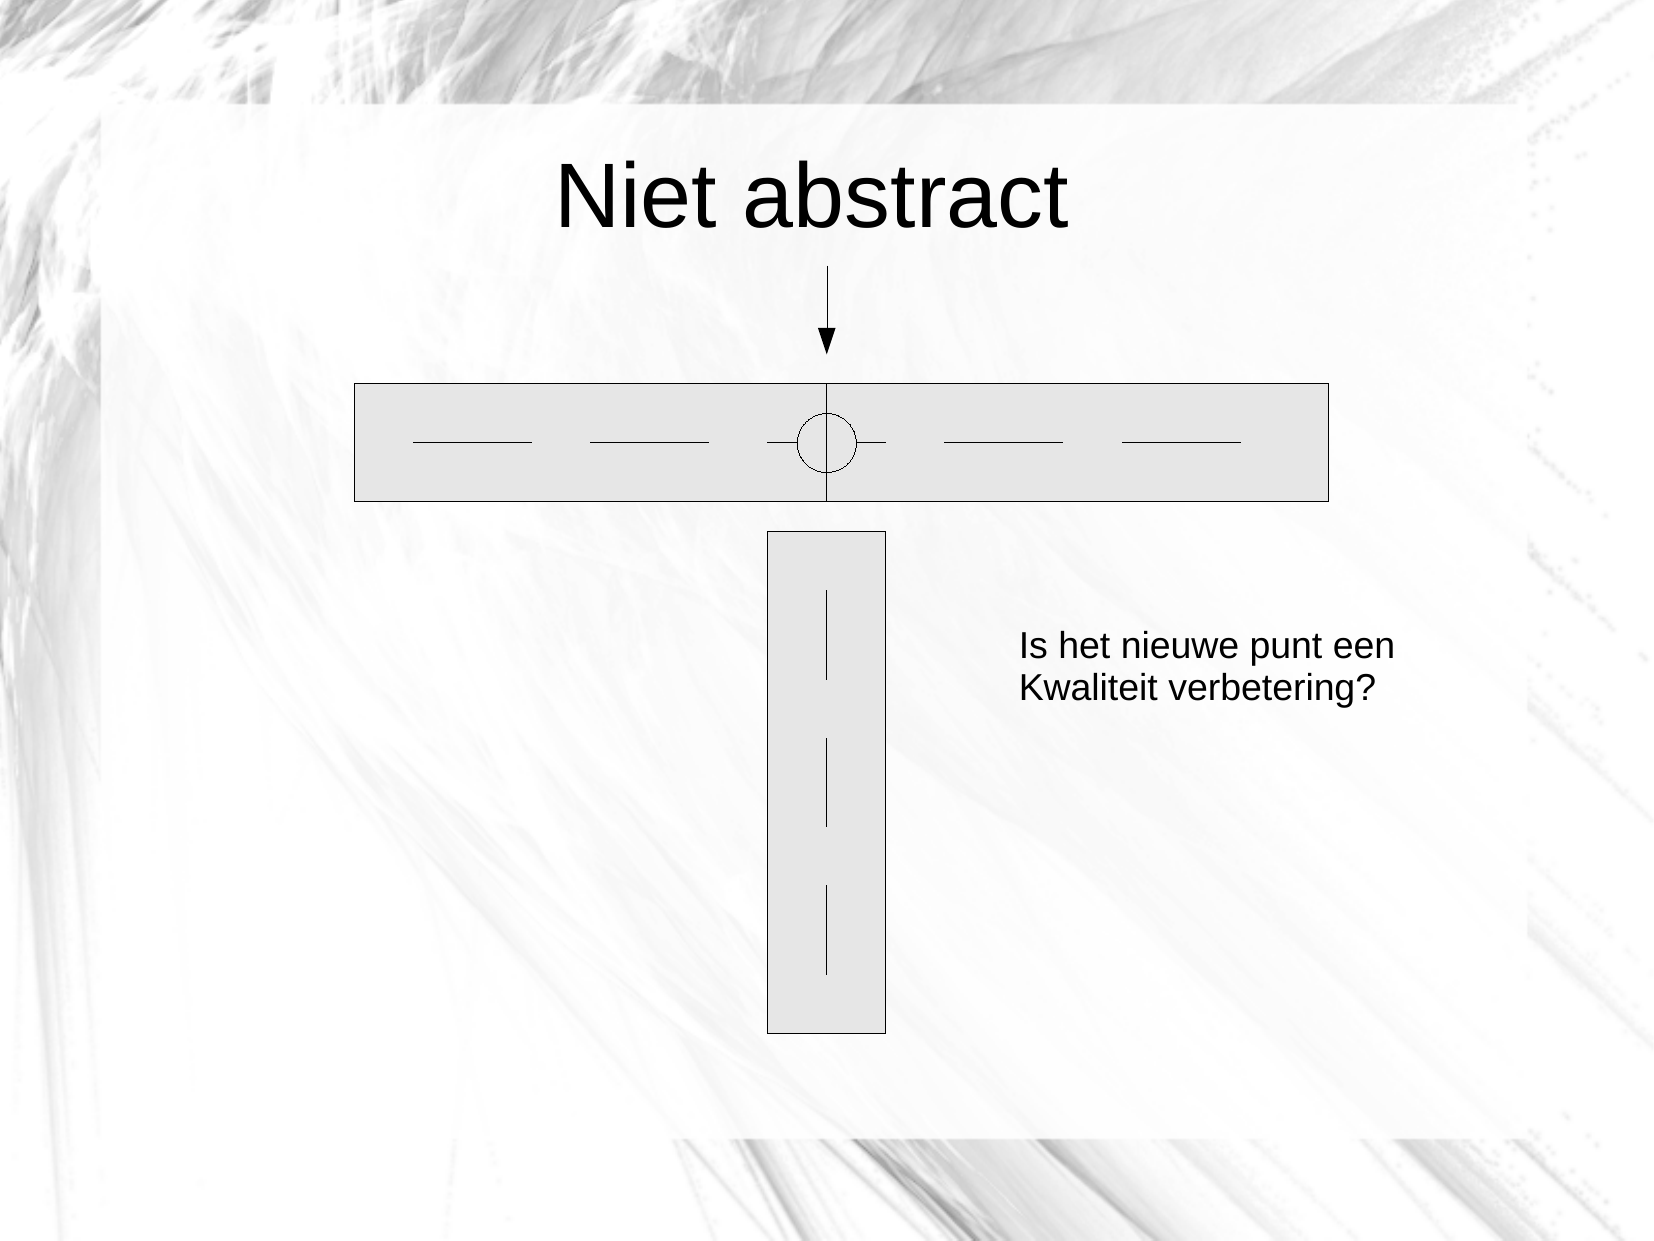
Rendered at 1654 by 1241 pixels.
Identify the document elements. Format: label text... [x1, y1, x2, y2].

text_box [827, 383, 1329, 502]
text_box [354, 383, 826, 502]
title Niet abstract [118, 112, 1506, 281]
text_box [767, 531, 886, 1034]
picture [0, 0, 1654, 1241]
text_box Is het nieuwe punt een Kwaliteit verbetering? [1003, 617, 1412, 716]
